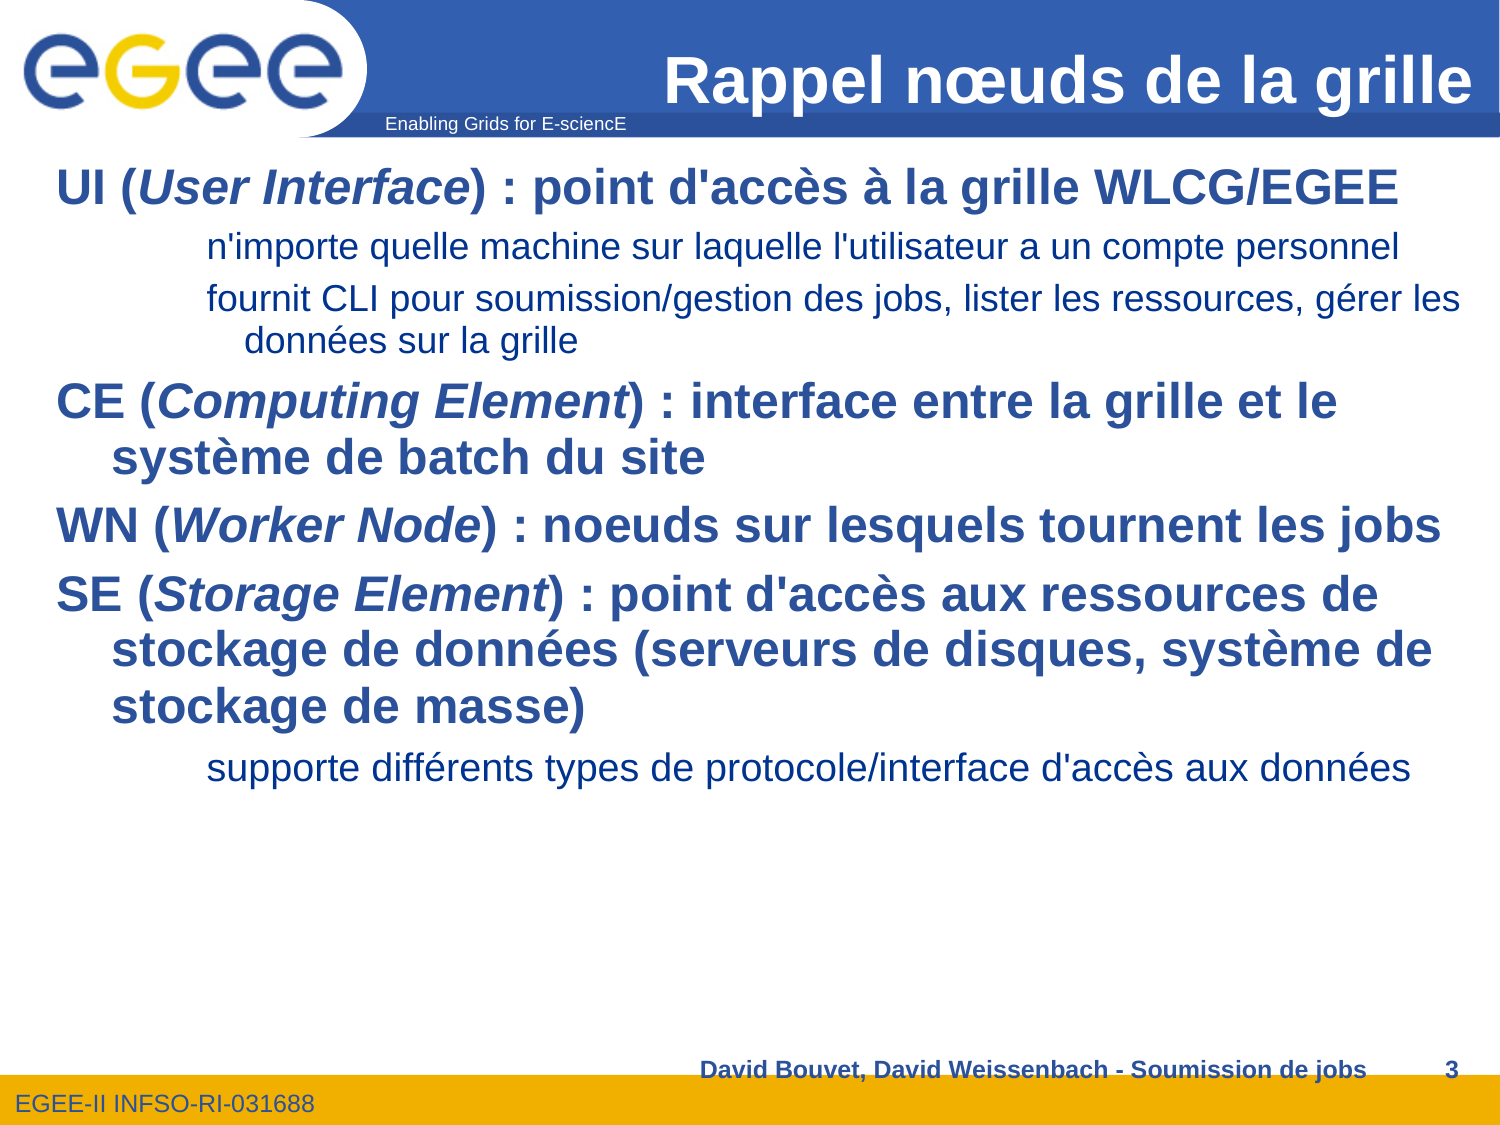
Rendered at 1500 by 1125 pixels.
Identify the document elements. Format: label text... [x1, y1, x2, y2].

picture [18, 30, 349, 112]
title Rappel nœuds de la grille [369, 0, 1475, 161]
list UI (User Interface) : point d'accès à la grille WLCG/EGEE n'importe quelle machine sur laquelle l'utilisateur a un compte personnel fournit CLI pour soumission/gestion des jobs, lister les ressources, gérer les données sur la grille CE (Computing Element) : interface entre la grille et le système de batch du site WN (Worker Node) : noeuds sur lesquels tournent les jobs SE (Storage Element) : point d'accès aux ressources de stockage de données (serveurs de disques, système de stockage de masse)‏ supporte différents types de protocole/interface d'accès aux données [56, 159, 1466, 1125]
